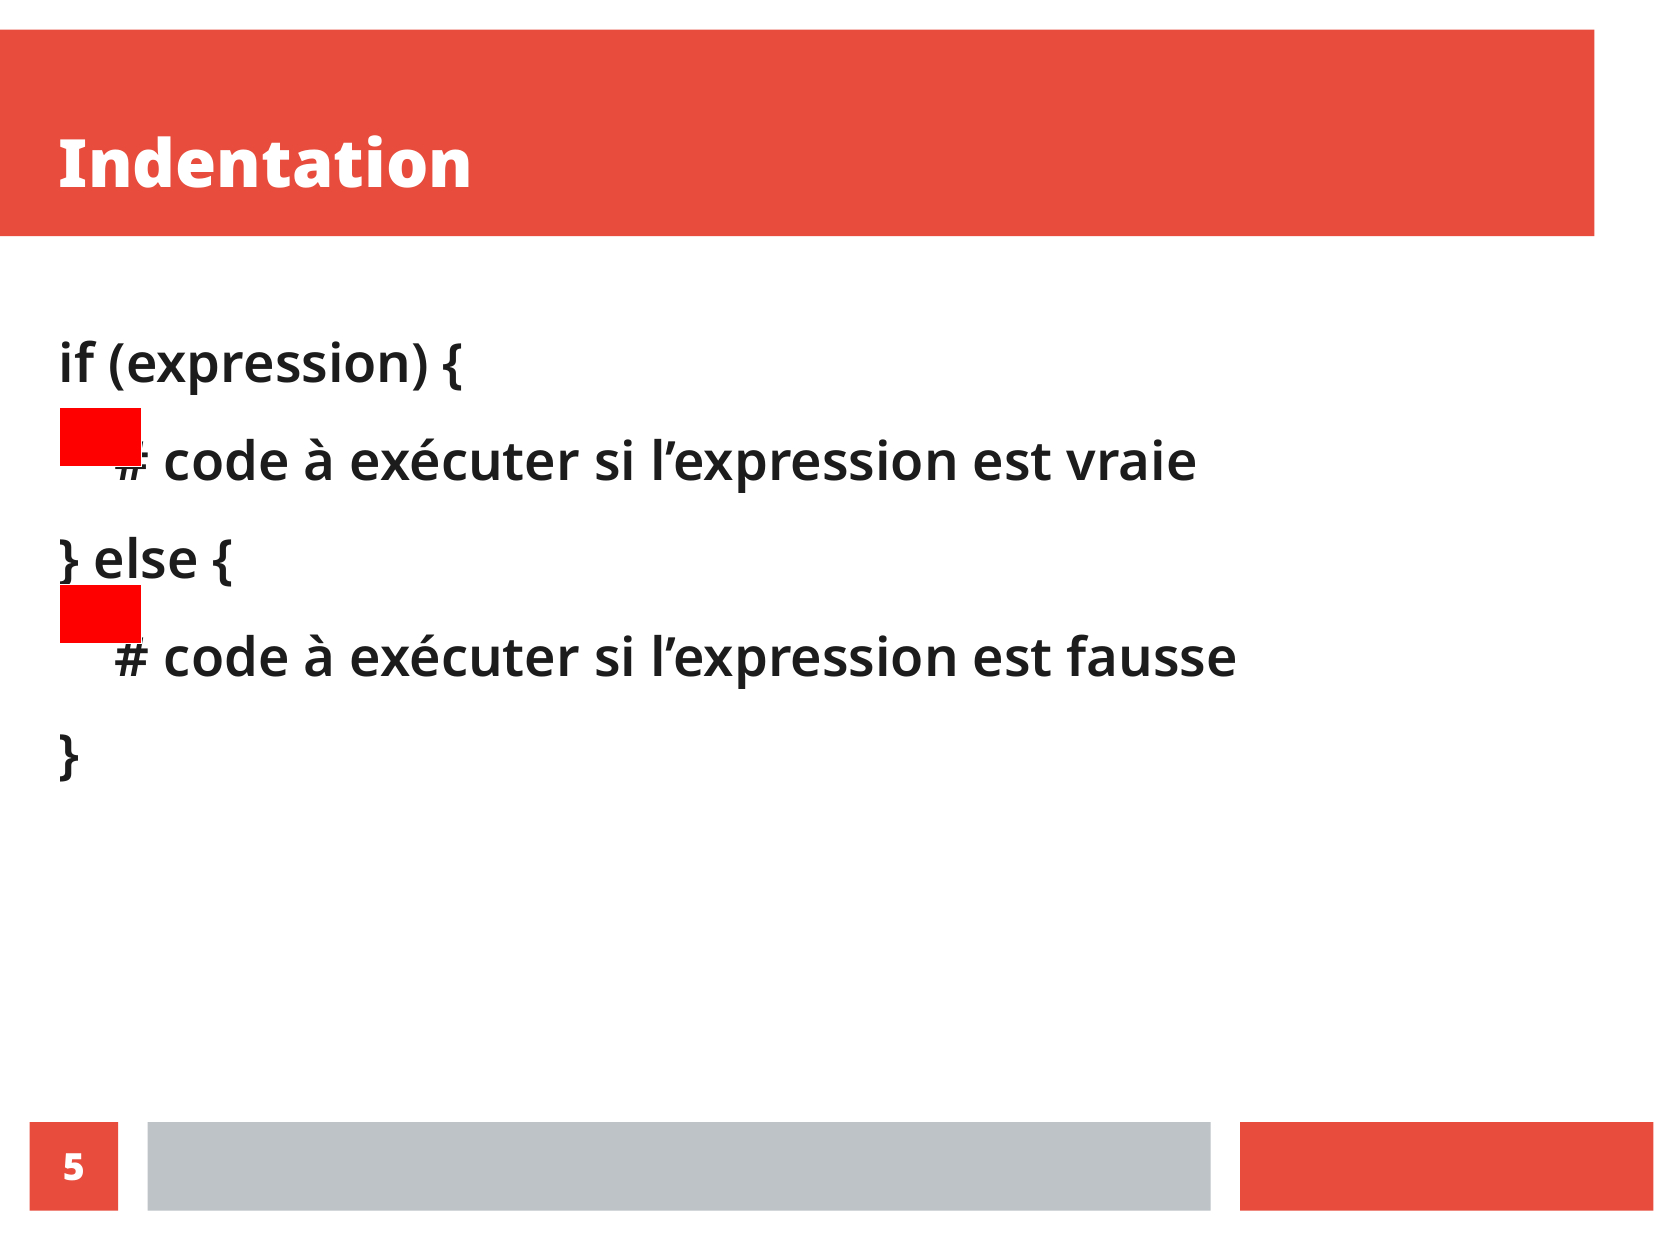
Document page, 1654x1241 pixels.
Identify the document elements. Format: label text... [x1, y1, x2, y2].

text_box [59, 584, 142, 644]
title Indentation [59, 59, 1595, 207]
text_box [59, 407, 142, 467]
list if (expression) { # code à exécuter si l’expression est vraie } else { # code à exécuter si l’expression est fausse } [59, 324, 1565, 1093]
